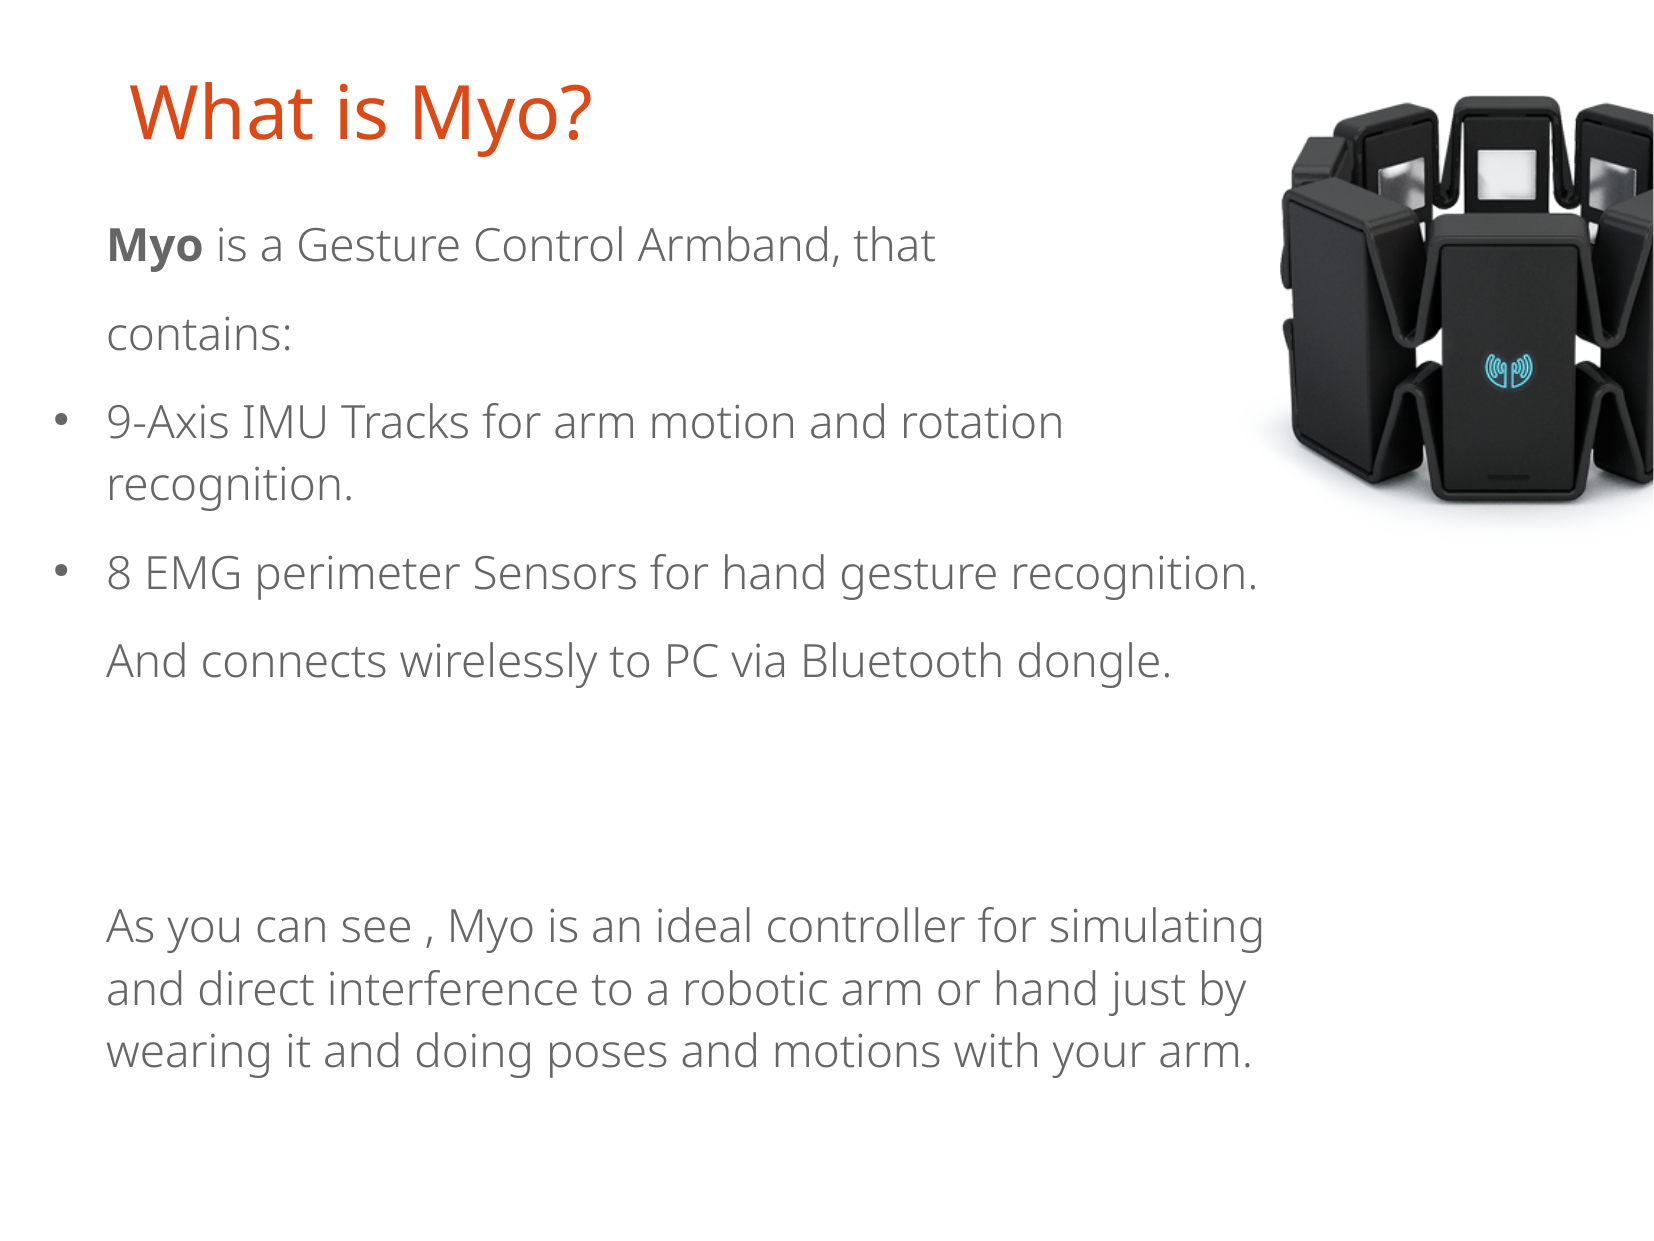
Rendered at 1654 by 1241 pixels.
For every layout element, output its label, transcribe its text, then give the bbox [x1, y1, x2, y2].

picture [1207, 77, 1654, 547]
title What is Myo? [129, 47, 1518, 174]
list Myo is a Gesture Control Armband, that contains: 9-Axis IMU Tracks for arm motion and rotation recognition. 8 EMG perimeter Sensors for hand gesture recognition. And connects wirelessly to PC via Bluetooth dongle. As you can see , Myo is an ideal controller for simulating and direct interference to a robotic arm or hand just by wearing it and doing poses and motions with your arm. [35, 212, 1300, 1170]
